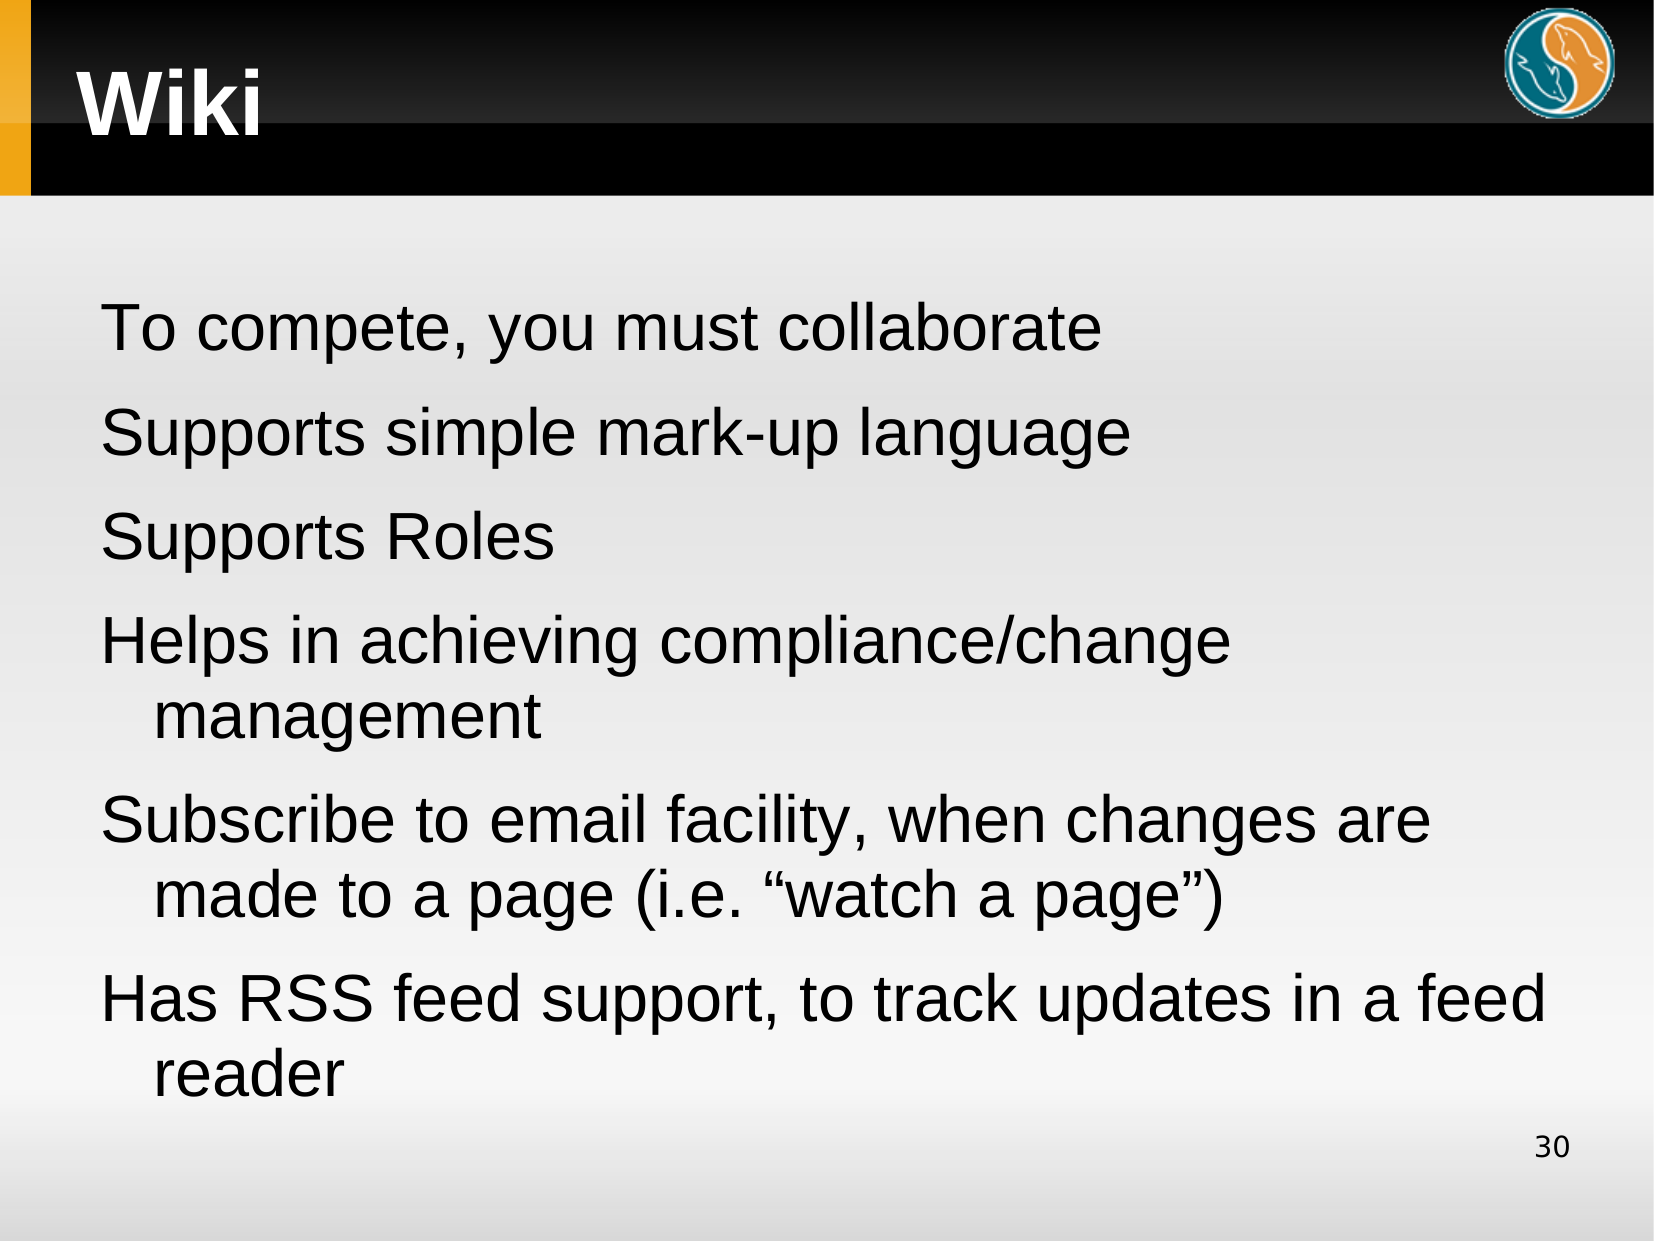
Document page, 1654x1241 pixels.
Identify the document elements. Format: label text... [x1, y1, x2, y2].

list To compete, you must collaborate Supports simple mark-up language Supports Roles Helps in achieving compliance/change management Subscribe to email facility, when changes are made to a page (i.e. “watch a page”) Has RSS feed support, to track updates in a feed reader [82, 290, 1571, 1111]
picture [0, 0, 1654, 1241]
title Wiki [76, 7, 1565, 200]
